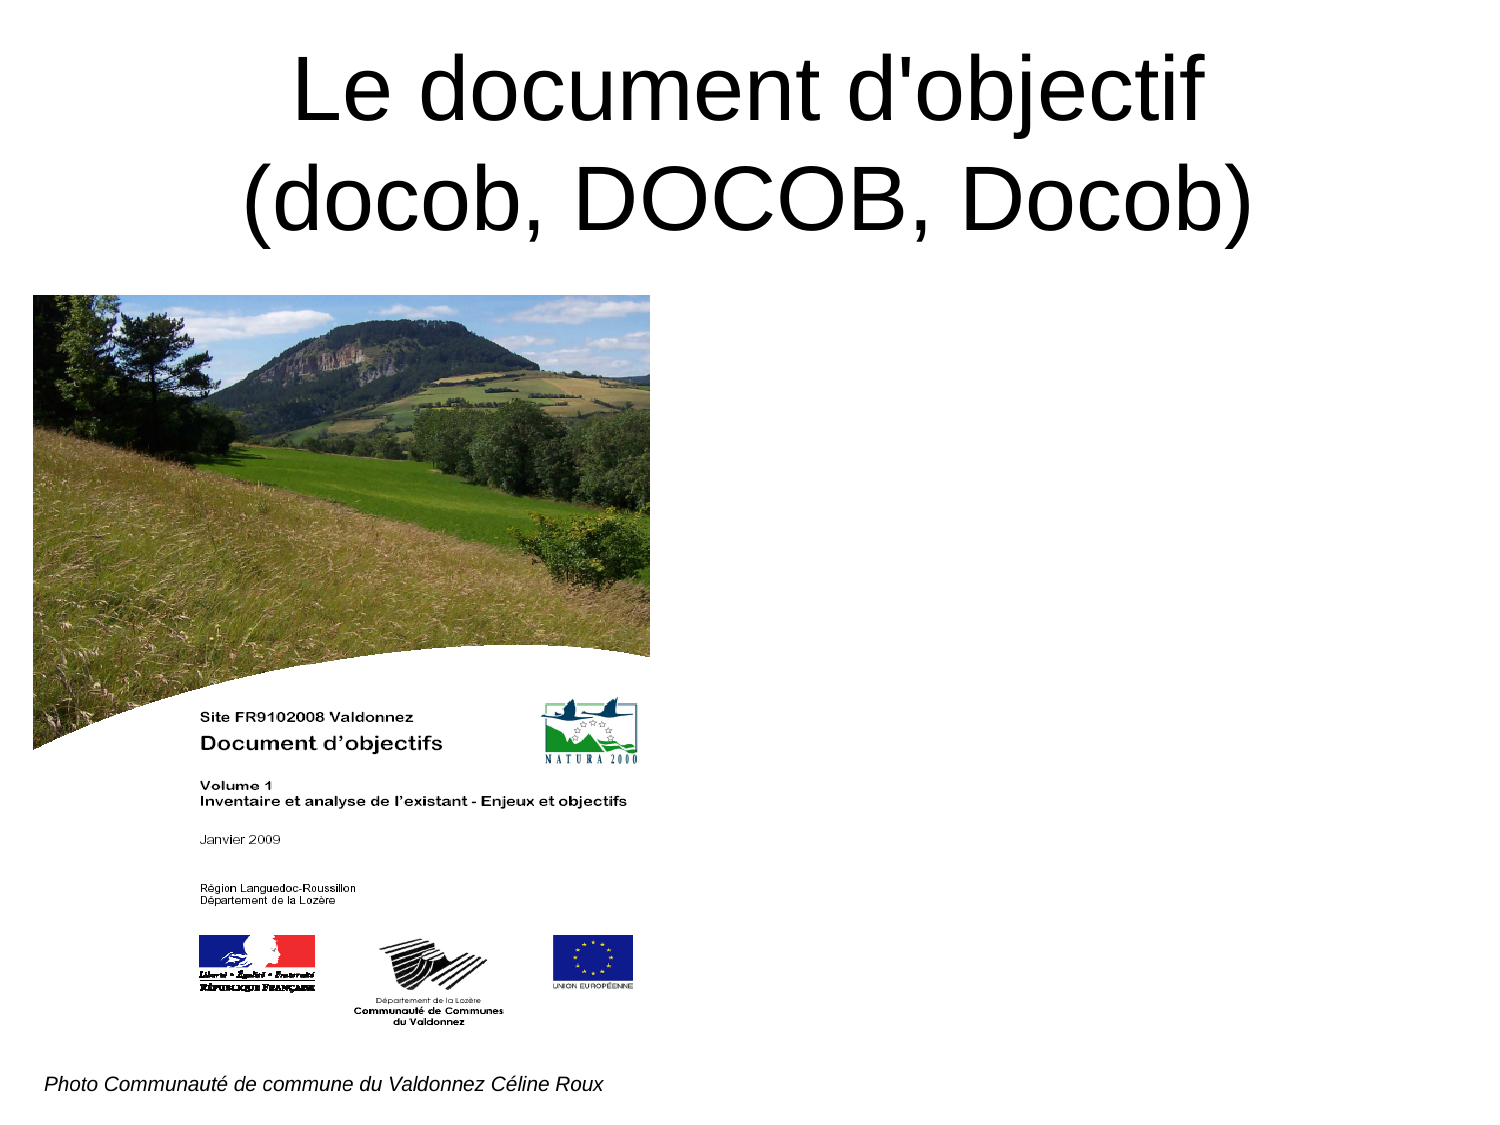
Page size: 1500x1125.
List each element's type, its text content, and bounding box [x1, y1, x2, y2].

text_box Photo Communauté de commune du Valdonnez Céline Roux [29, 1062, 650, 1103]
title Le document d'objectif (docob, DOCOB, Docob) [75, 13, 1424, 265]
picture [32, 295, 650, 1034]
